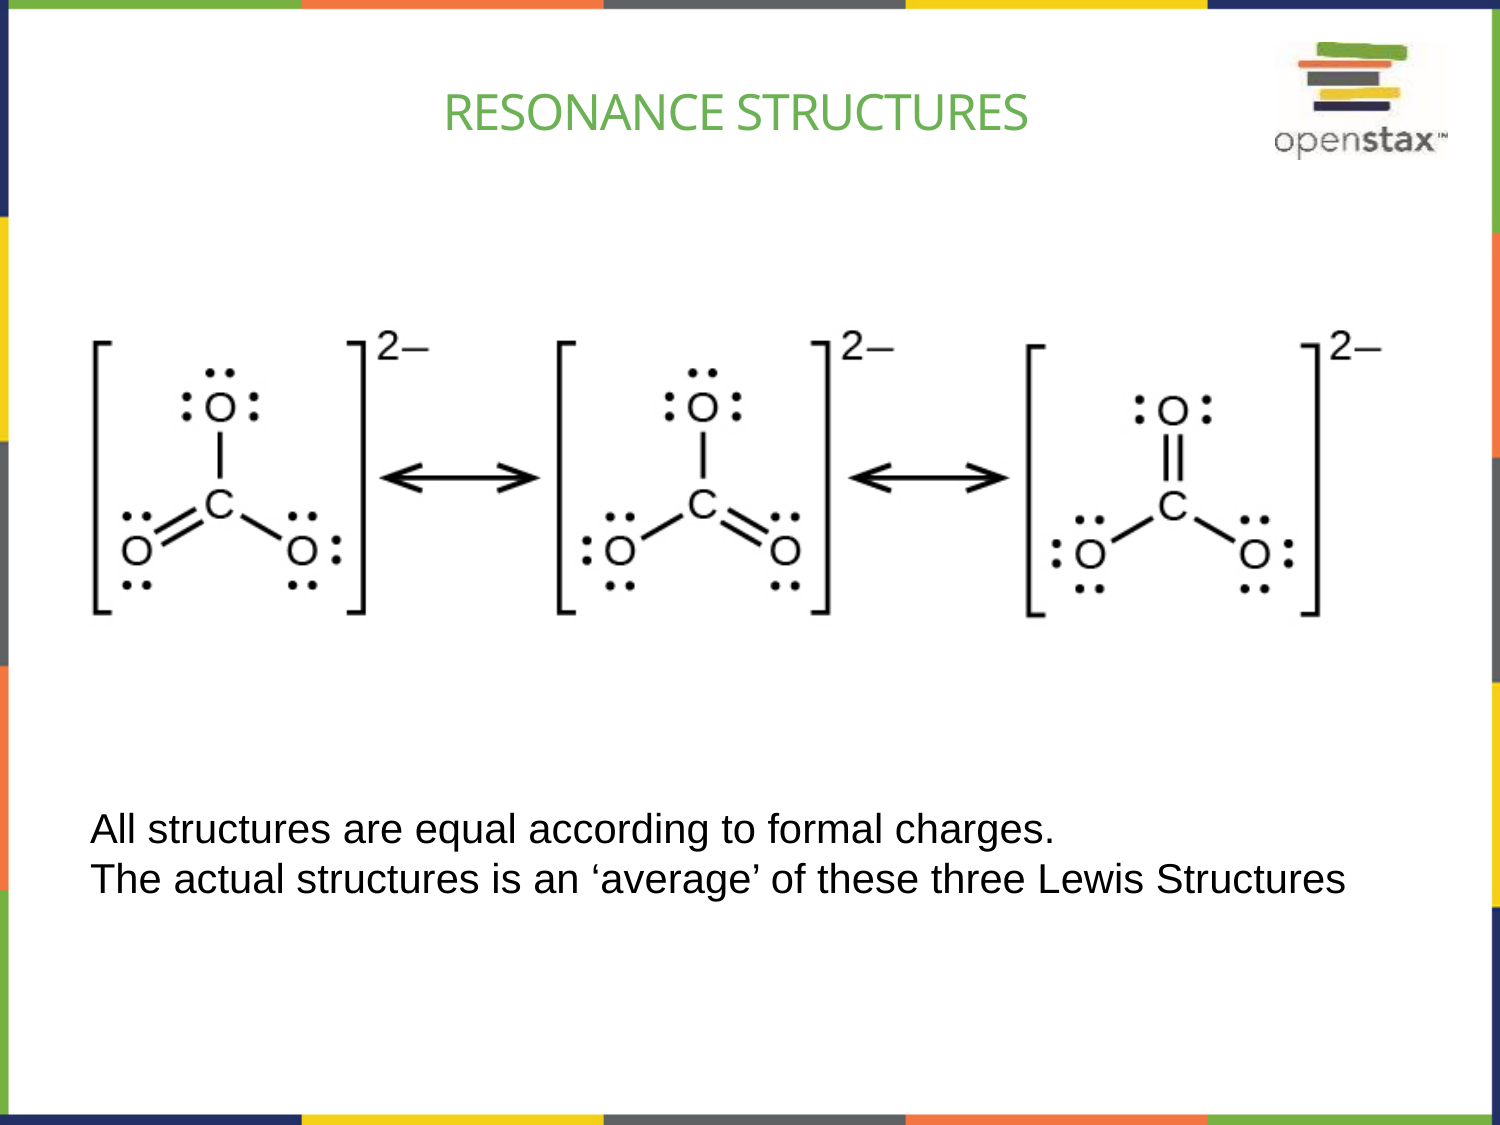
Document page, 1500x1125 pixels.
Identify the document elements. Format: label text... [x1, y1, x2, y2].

list All structures are equal according to formal charges. The actual structures is an ‘average’ of these three Lewis Structures [75, 794, 1398, 986]
picture [0, 0, 1500, 1125]
title Resonance structures [75, 39, 1398, 148]
